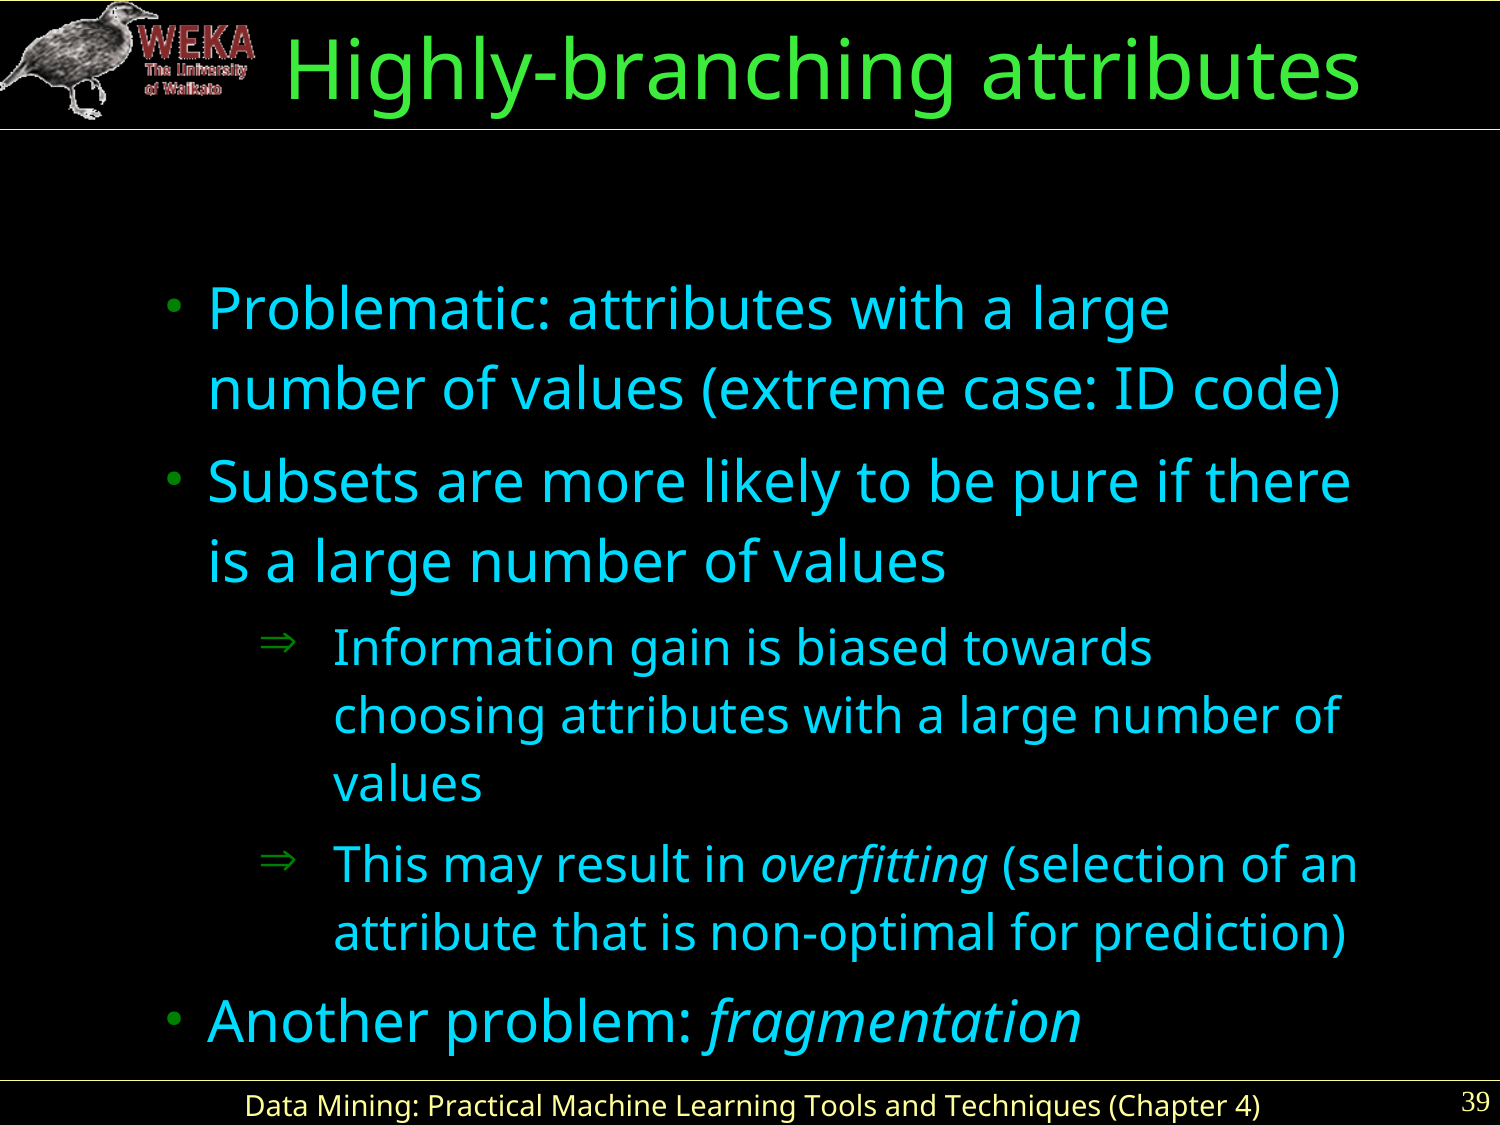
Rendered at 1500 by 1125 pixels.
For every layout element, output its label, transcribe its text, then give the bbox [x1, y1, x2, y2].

title Highly-branching attributes [268, 0, 1500, 148]
text_box Problematic: attributes with a large number of values (extreme case: ID code) Subsets are more likely to be pure if there is a large number of values Information gain is biased towards choosing attributes with a large number of values This may result in overfitting (selection of an attribute that is non-optimal for prediction) Another problem: fragmentation [149, 260, 1388, 961]
picture [0, 1, 266, 129]
